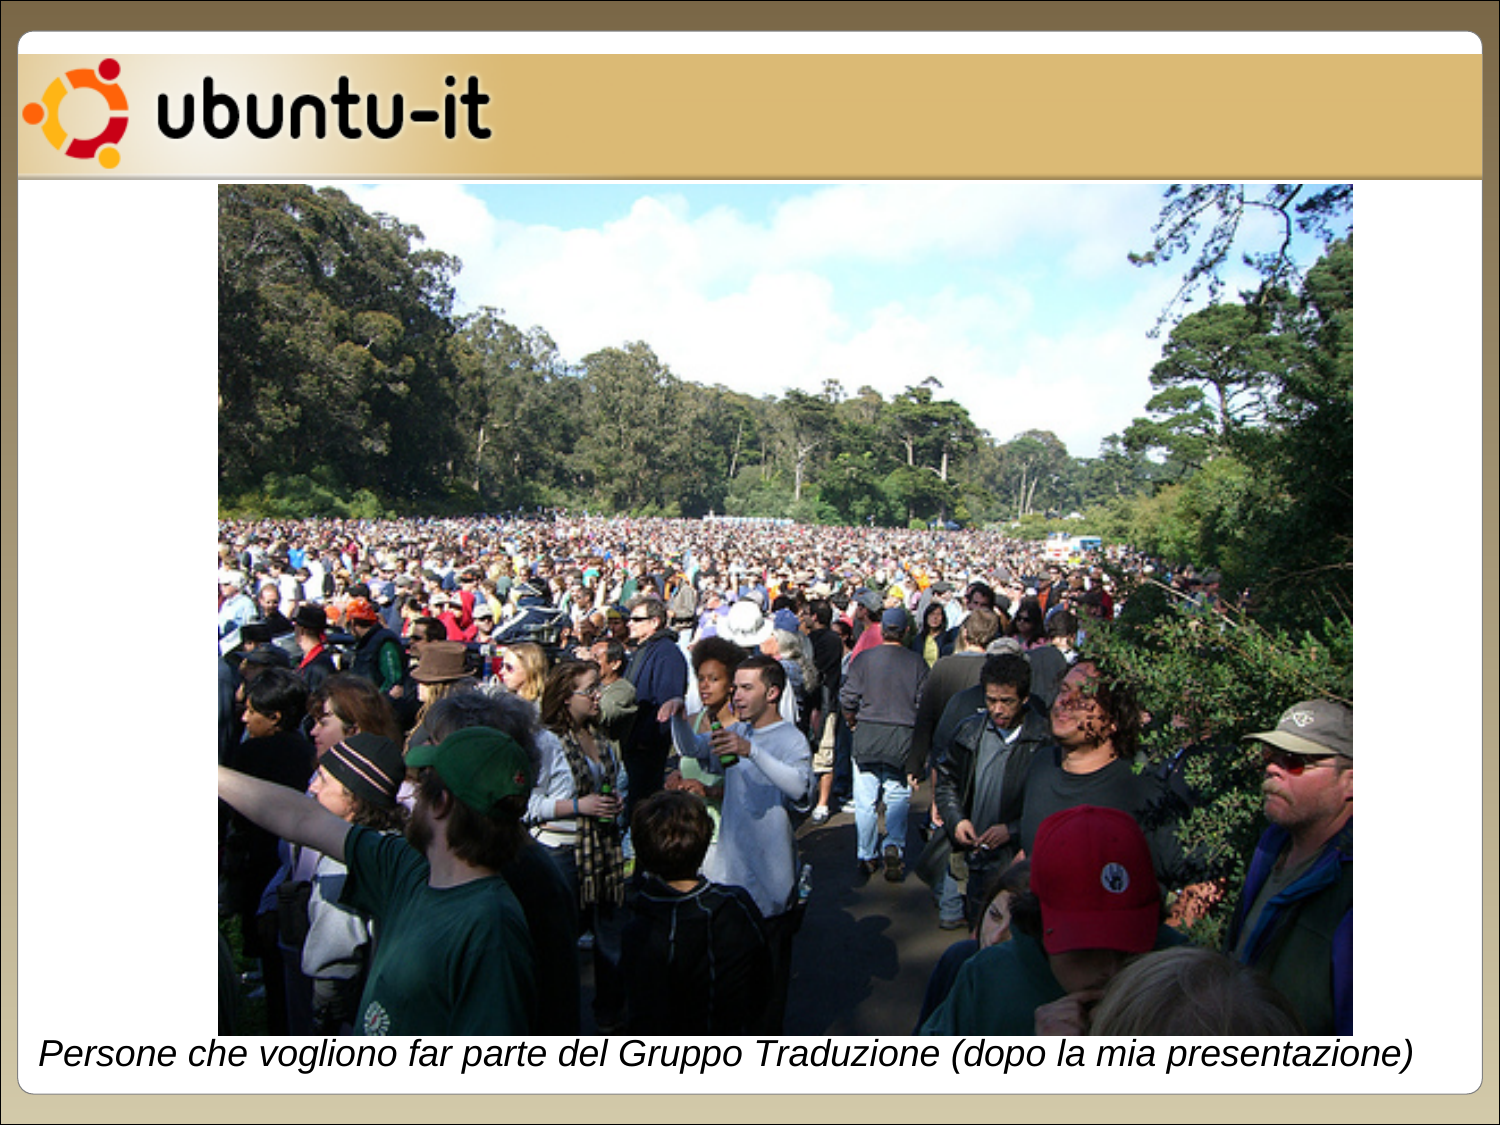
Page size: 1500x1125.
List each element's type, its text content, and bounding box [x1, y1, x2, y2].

title Persone che vogliono far parte del Gruppo Traduzione (dopo la mia presentazione) [0, 1011, 1453, 1095]
picture [18, 54, 1483, 180]
picture [218, 184, 1353, 1011]
